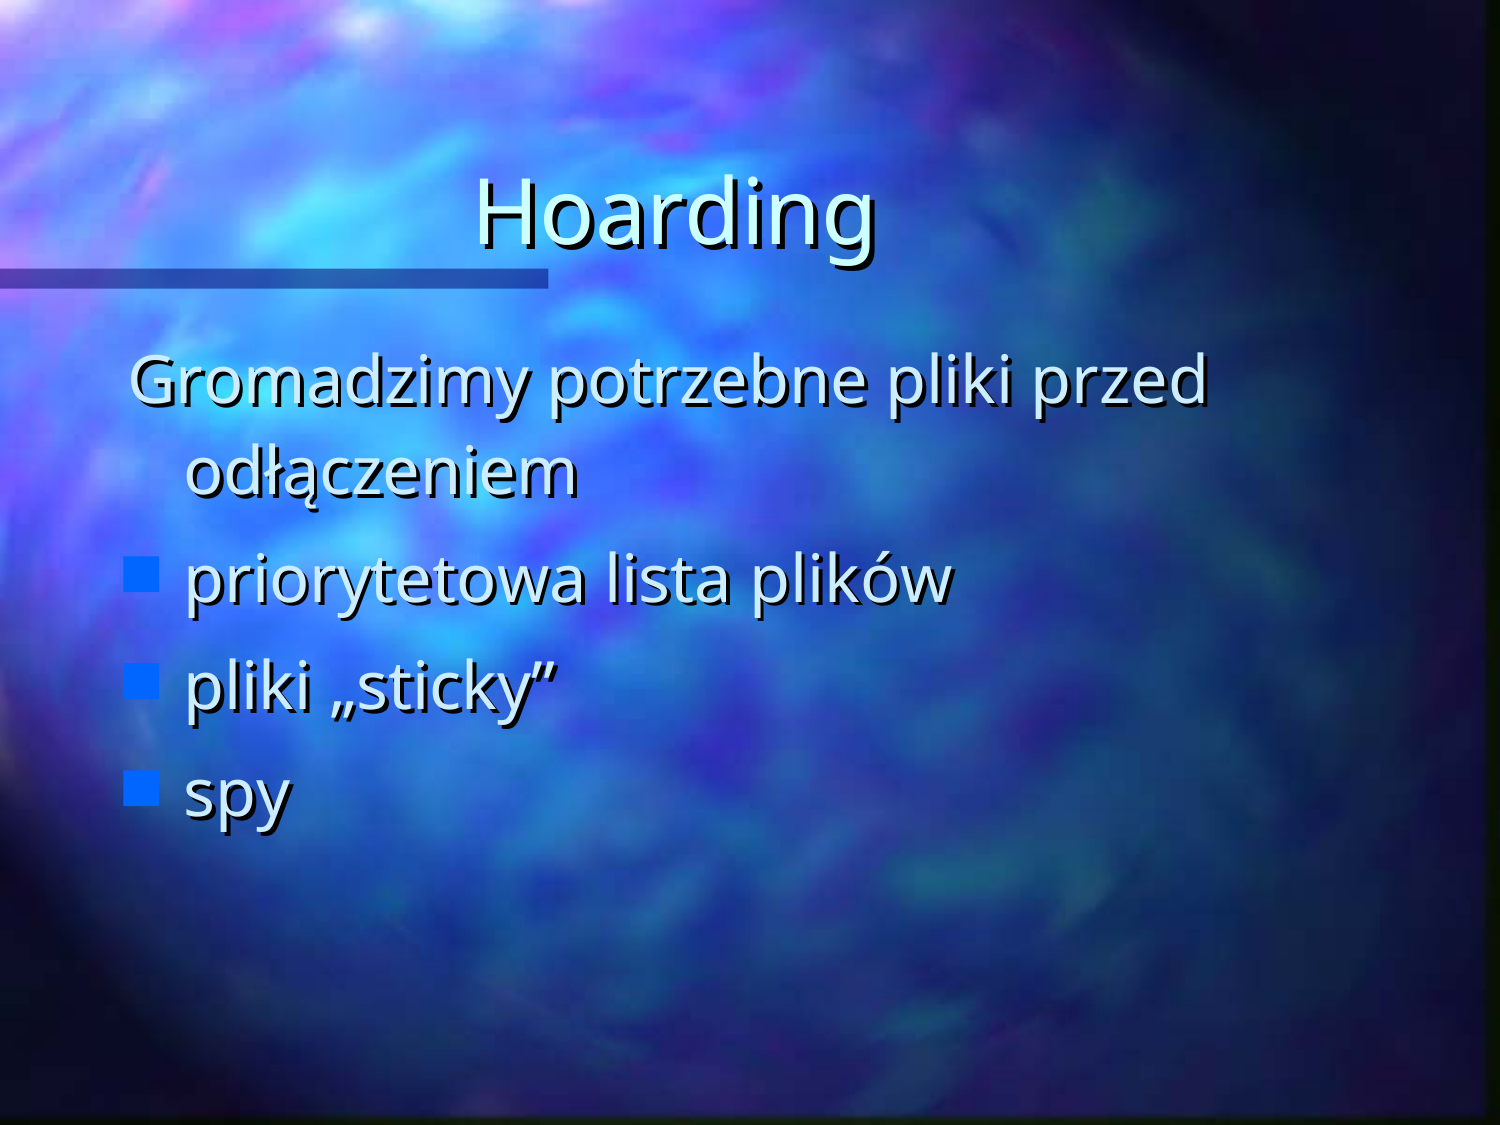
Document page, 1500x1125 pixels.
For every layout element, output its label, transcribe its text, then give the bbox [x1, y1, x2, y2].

picture [0, 0, 1500, 1125]
list Gromadzimy potrzebne pliki przed odłączeniem priorytetowa lista plików pliki „sticky” spy [112, 324, 1388, 1001]
title Hoarding [37, 74, 1313, 275]
